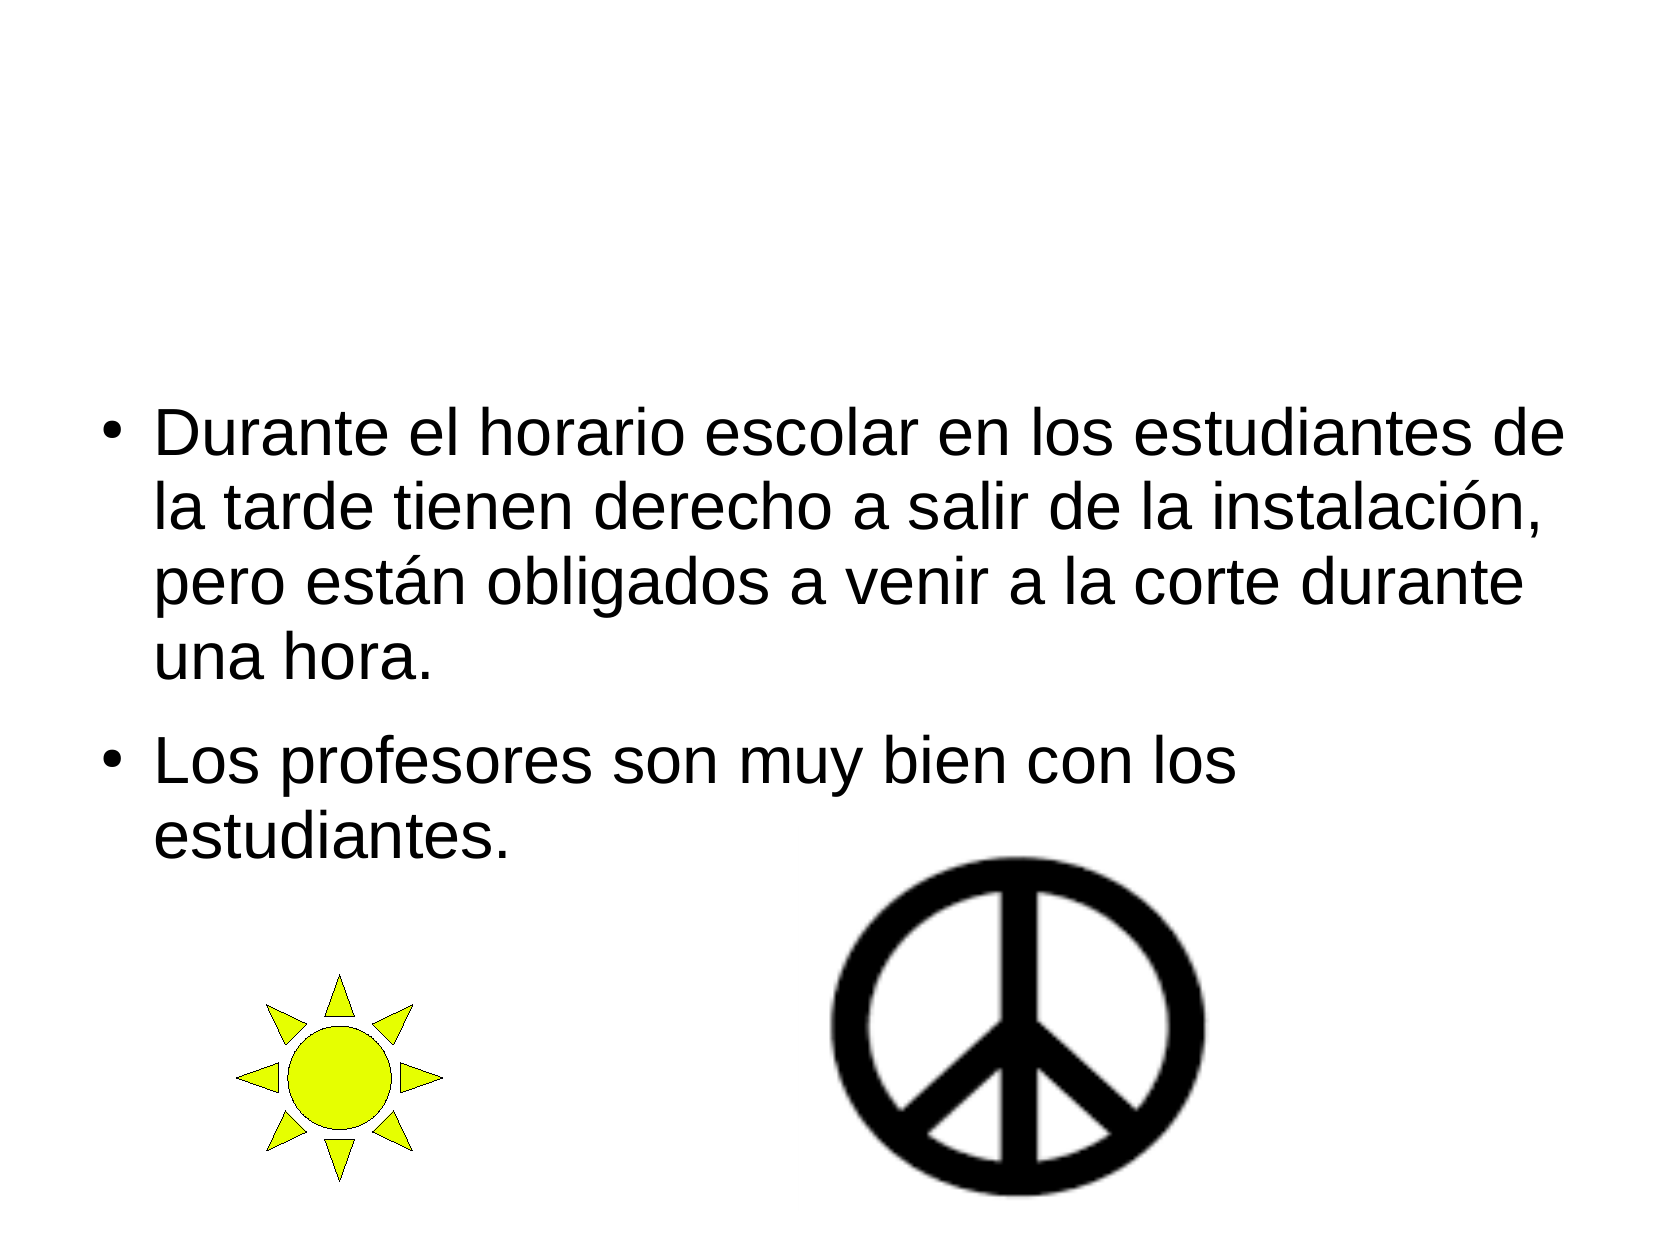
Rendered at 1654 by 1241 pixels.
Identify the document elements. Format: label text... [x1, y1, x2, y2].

text_box [372, 1110, 413, 1151]
text_box [324, 1139, 355, 1182]
picture [797, 826, 1241, 1211]
list Durante el horario escolar en los estudiantes de la tarde tienen derecho a salir de la instalación, pero están obligados a venir a la corte durante una hora. Los profesores son muy bien con los estudiantes. [82, 290, 1571, 1109]
text_box [400, 1062, 443, 1093]
text_box [372, 1004, 413, 1045]
text_box [287, 1026, 392, 1130]
text_box [236, 1062, 279, 1093]
text_box [266, 1110, 307, 1151]
text_box [324, 974, 355, 1017]
text_box [266, 1004, 307, 1045]
